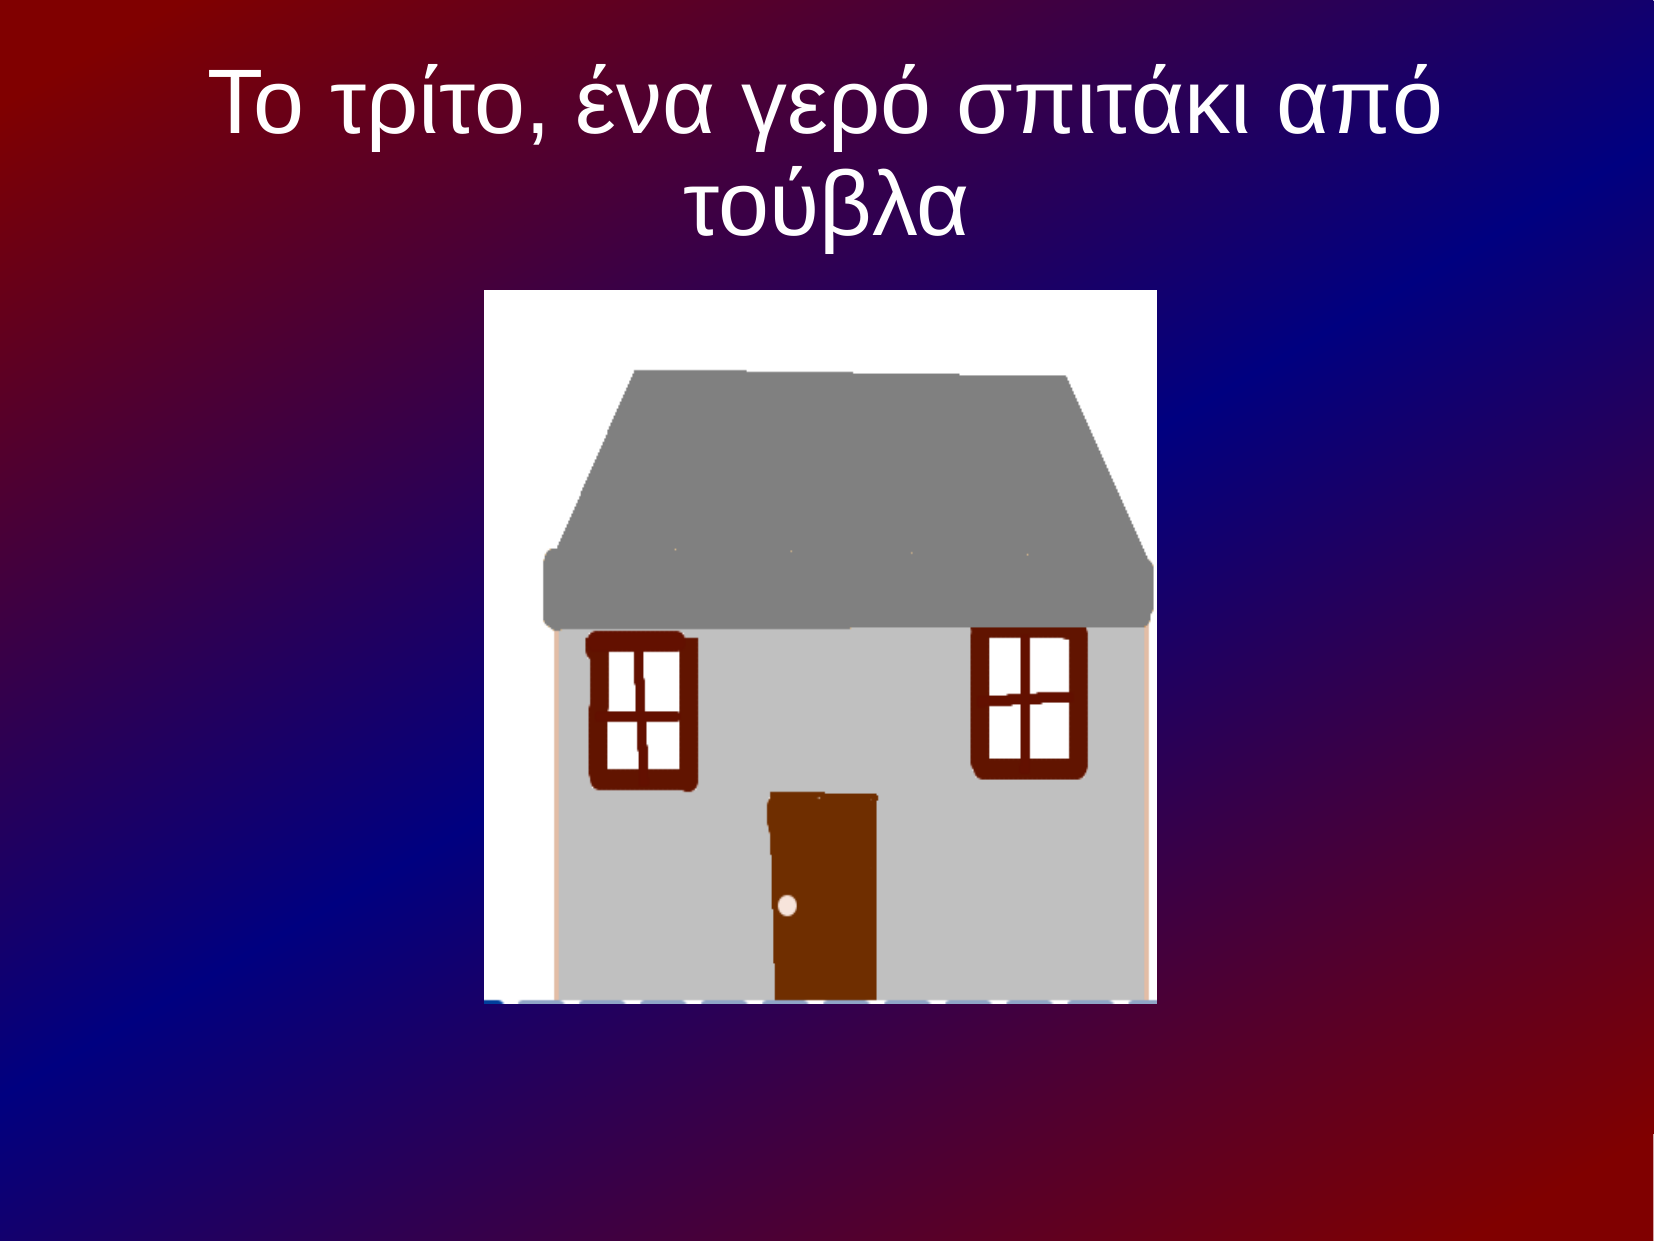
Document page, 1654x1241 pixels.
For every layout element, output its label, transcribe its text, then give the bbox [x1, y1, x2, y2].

title Το τρίτο, ένα γερό σπιτάκι από τούβλα [82, 49, 1571, 257]
picture [484, 290, 1157, 1004]
